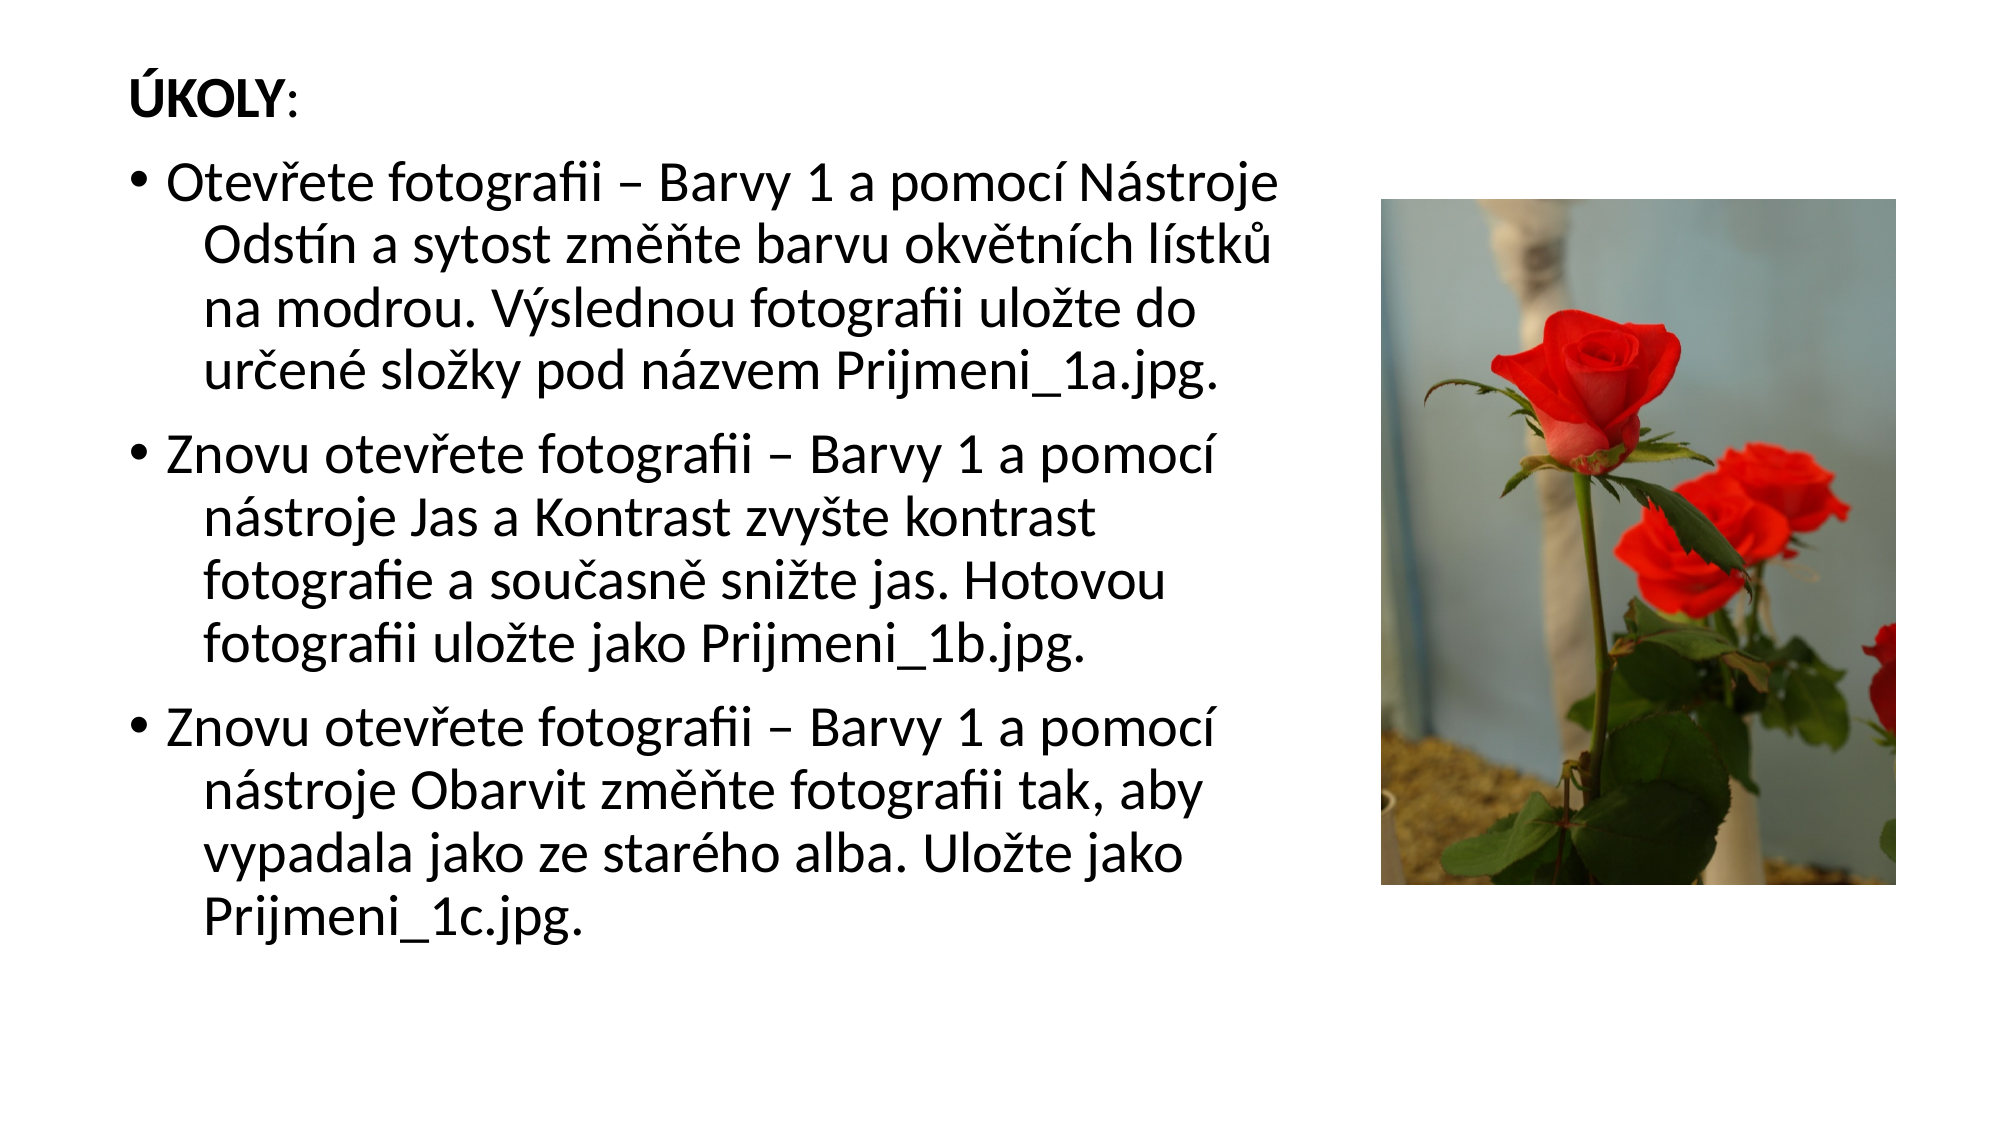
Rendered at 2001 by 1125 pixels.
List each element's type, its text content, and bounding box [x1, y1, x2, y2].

picture [1381, 199, 1896, 885]
list ÚKOLY: Otevřete fotografii – Barvy 1 a pomocí Nástroje Odstín a sytost změňte barvu okvětních lístků na modrou. Výslednou fotografii uložte do určené složky pod názvem Prijmeni_1a.jpg. Znovu otevřete fotografii – Barvy 1 a pomocí nástroje Jas a Kontrast zvyšte kontrast fotografie a současně snižte jas. Hotovou fotografii uložte jako Prijmeni_1b.jpg. Znovu otevřete fotografii – Barvy 1 a pomocí nástroje Obarvit změňte fotografii tak, aby vypadala jako ze starého alba. Uložte jako Prijmeni_1c.jpg. [113, 59, 1353, 774]
